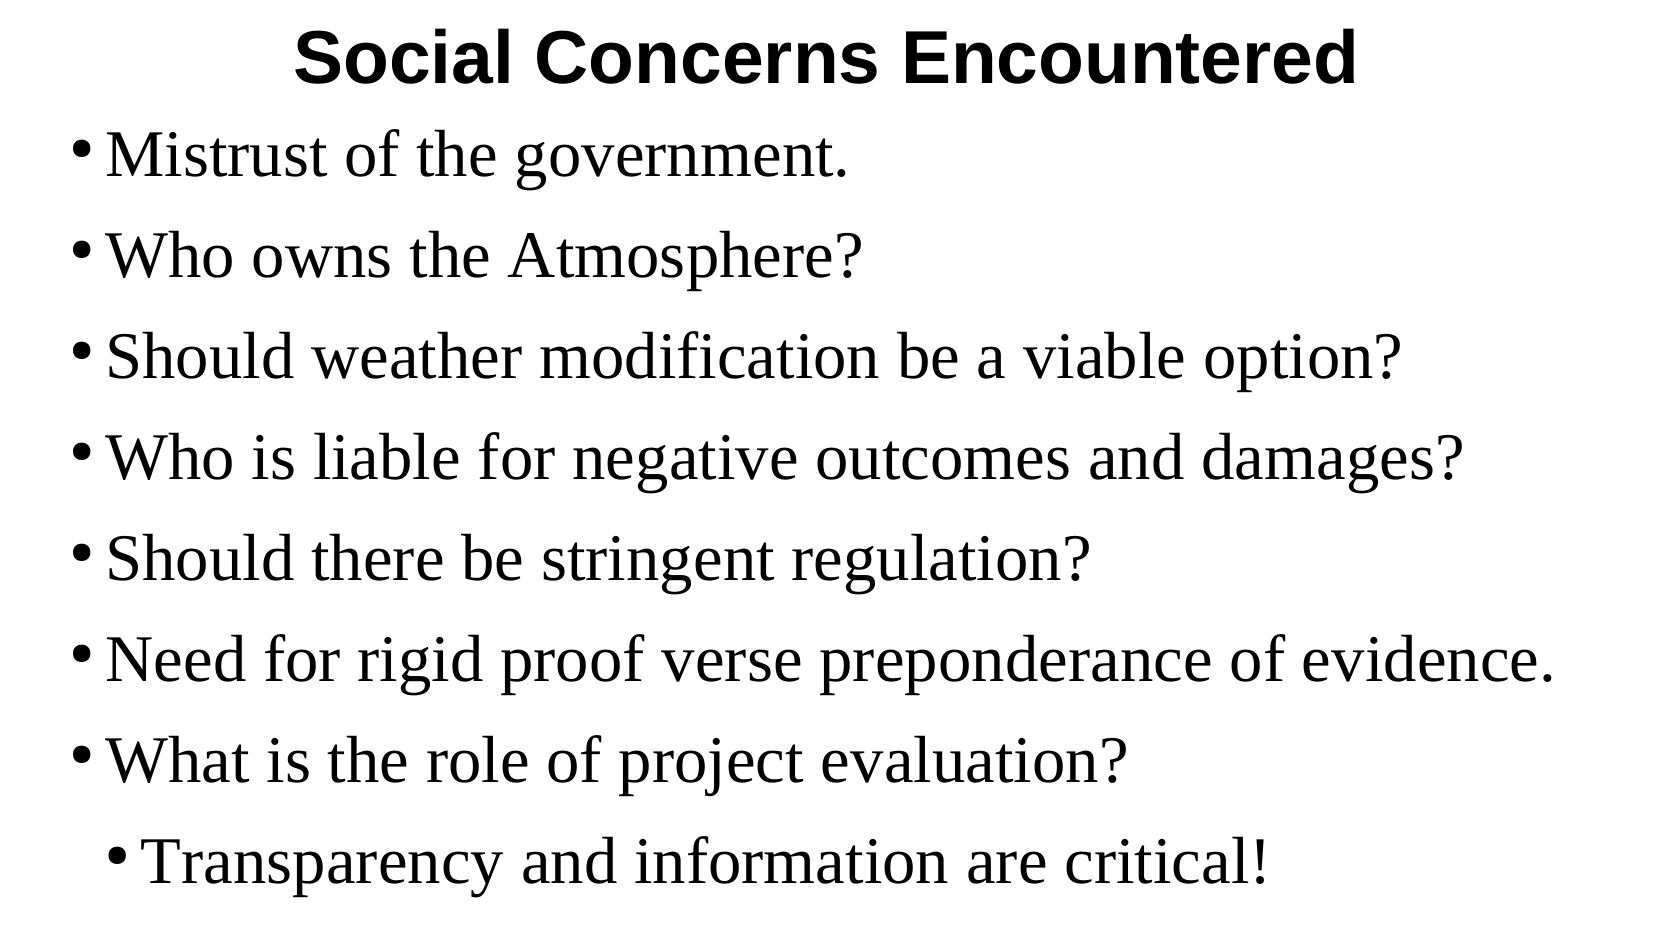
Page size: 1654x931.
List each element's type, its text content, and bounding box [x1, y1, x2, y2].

text_box Mistrust of the government. Who owns the Atmosphere? Should weather modification be a viable option? Who is liable for negative outcomes and damages? Should there be stringent regulation? Need for rigid proof verse preponderance of evidence. What is the role of project evaluation? Transparency and information are critical! [55, 102, 1639, 905]
title Social Concerns Encountered [0, 5, 1654, 113]
